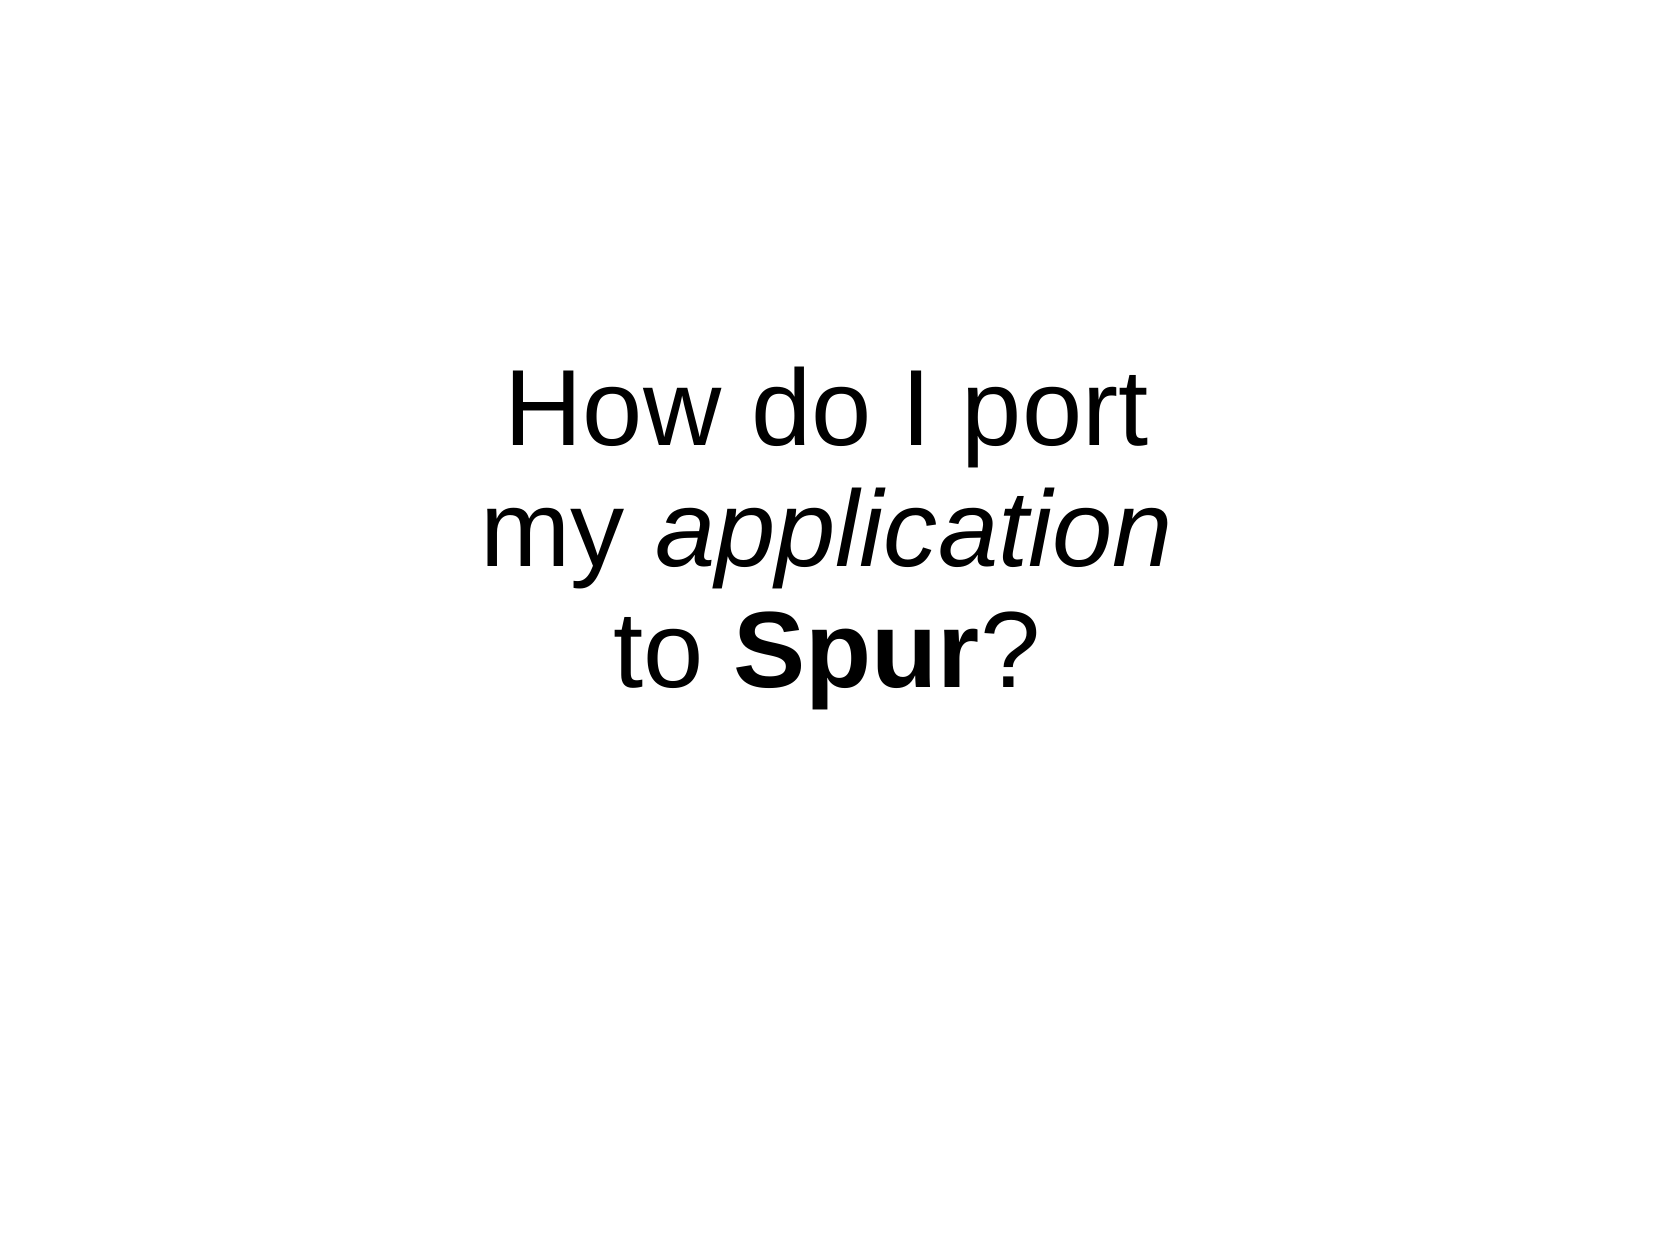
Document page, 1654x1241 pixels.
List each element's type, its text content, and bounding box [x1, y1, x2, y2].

subtitle How do I port my application to Spur? [82, 49, 1571, 1010]
